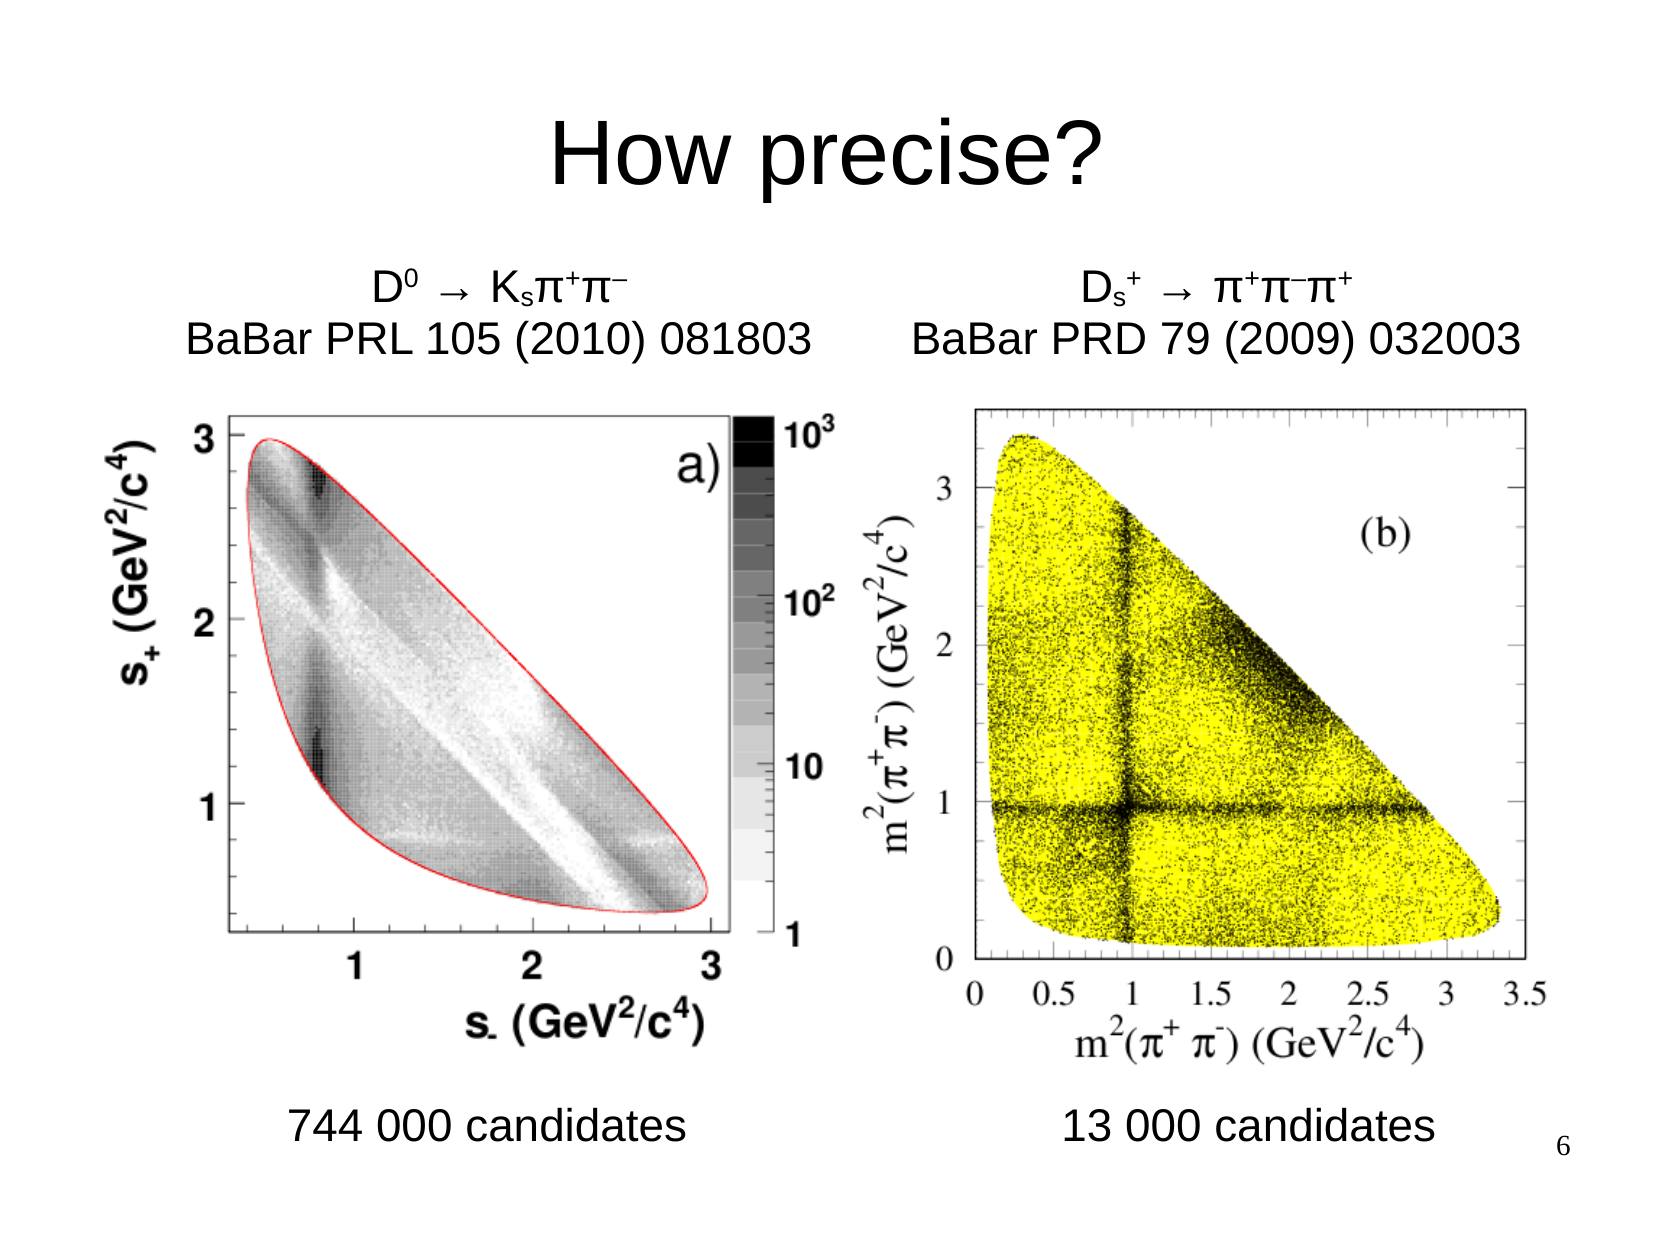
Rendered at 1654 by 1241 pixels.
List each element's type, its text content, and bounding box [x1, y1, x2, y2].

text_box 744 000 candidates [206, 1092, 768, 1159]
picture [82, 377, 1574, 1089]
text_box D0 → Ksπ+π– BaBar PRL 105 (2010) 081803 [159, 253, 839, 380]
text_box 13 000 candidates [968, 1092, 1530, 1159]
title How precise? [82, 49, 1571, 257]
text_box Ds+ → π+π–π+ BaBar PRD 79 (2009) 032003 [891, 253, 1542, 377]
